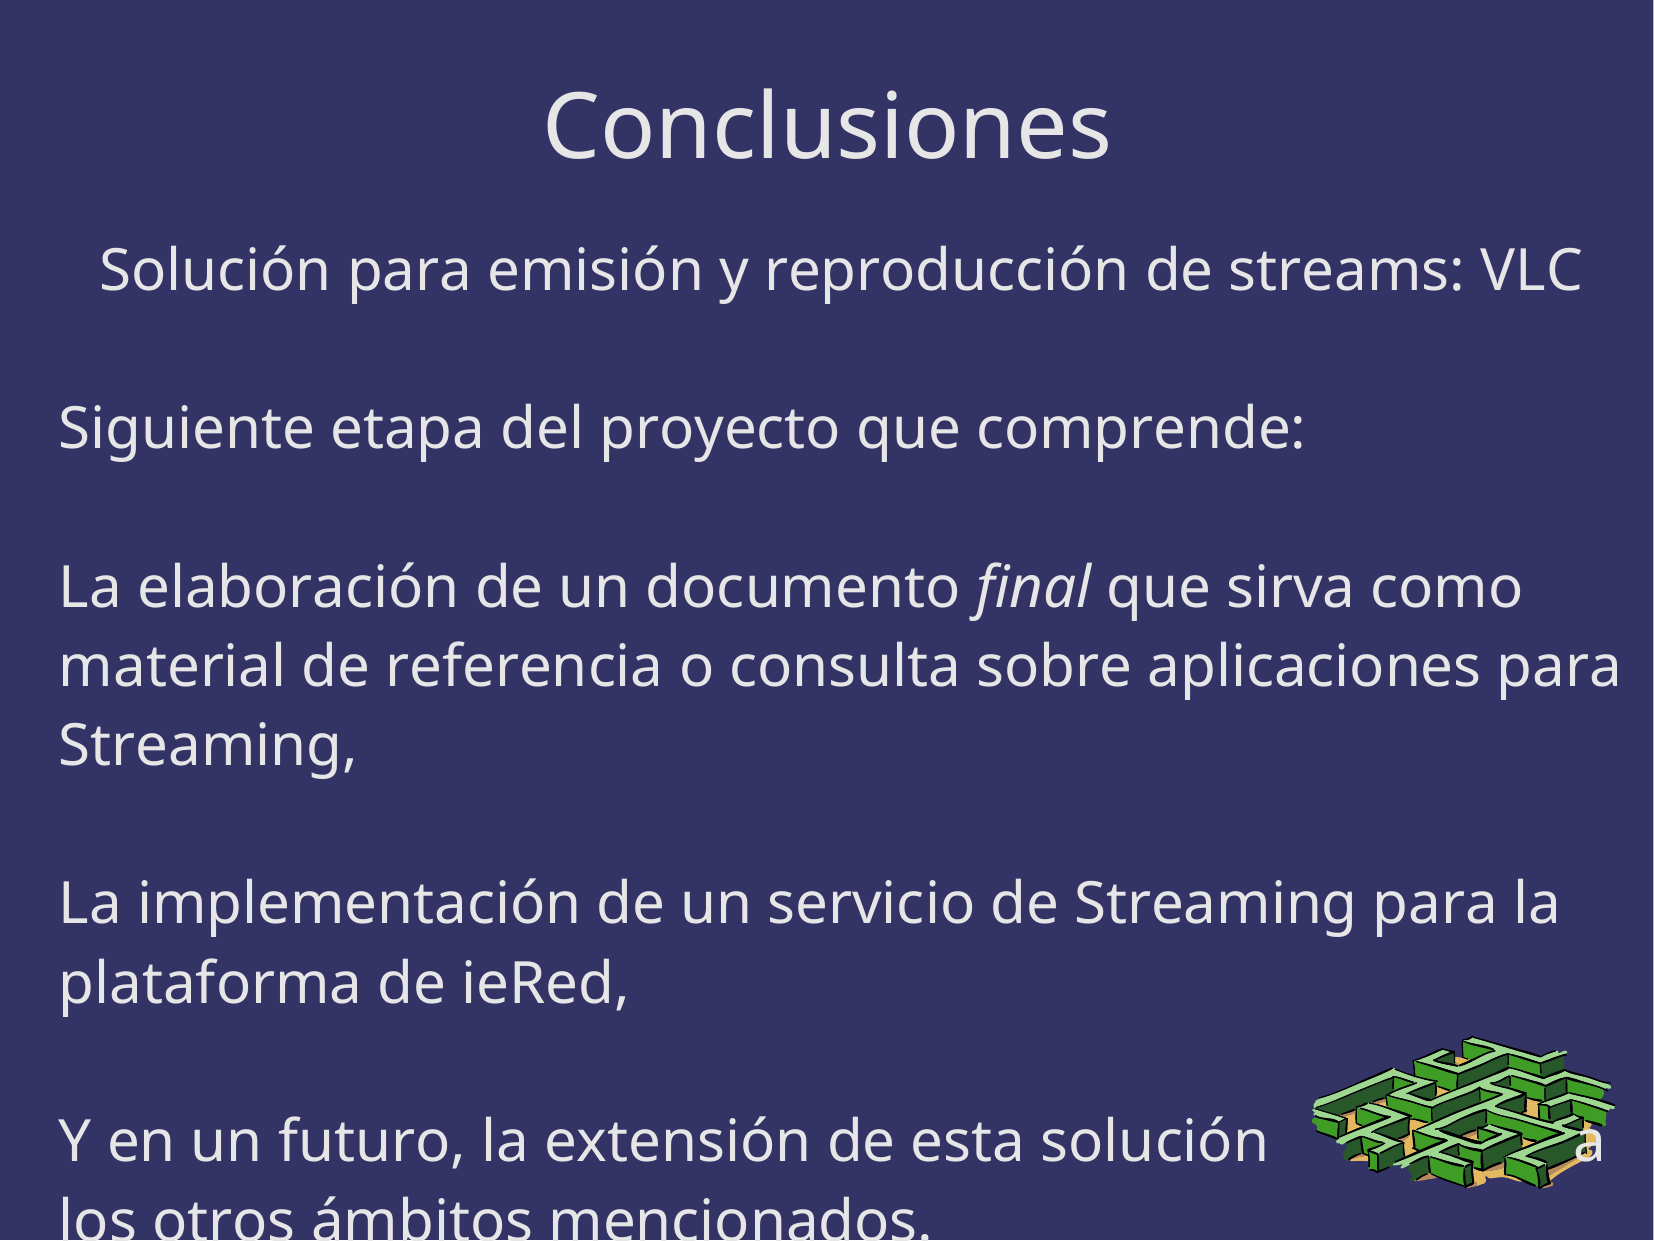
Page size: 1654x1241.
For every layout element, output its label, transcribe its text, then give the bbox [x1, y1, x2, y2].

title Conclusiones [121, 19, 1534, 227]
subtitle Solución para emisión y reproducción de streams: VLC Siguiente etapa del proyecto que comprende: La elaboración de un documento final que sirva como material de referencia o consulta sobre aplicaciones para Streaming, La implementación de un servicio de Streaming para la plataforma de ieRed, Y en un futuro, la extensión de esta solución a los otros ámbitos mencionados. [59, 265, 1625, 1241]
